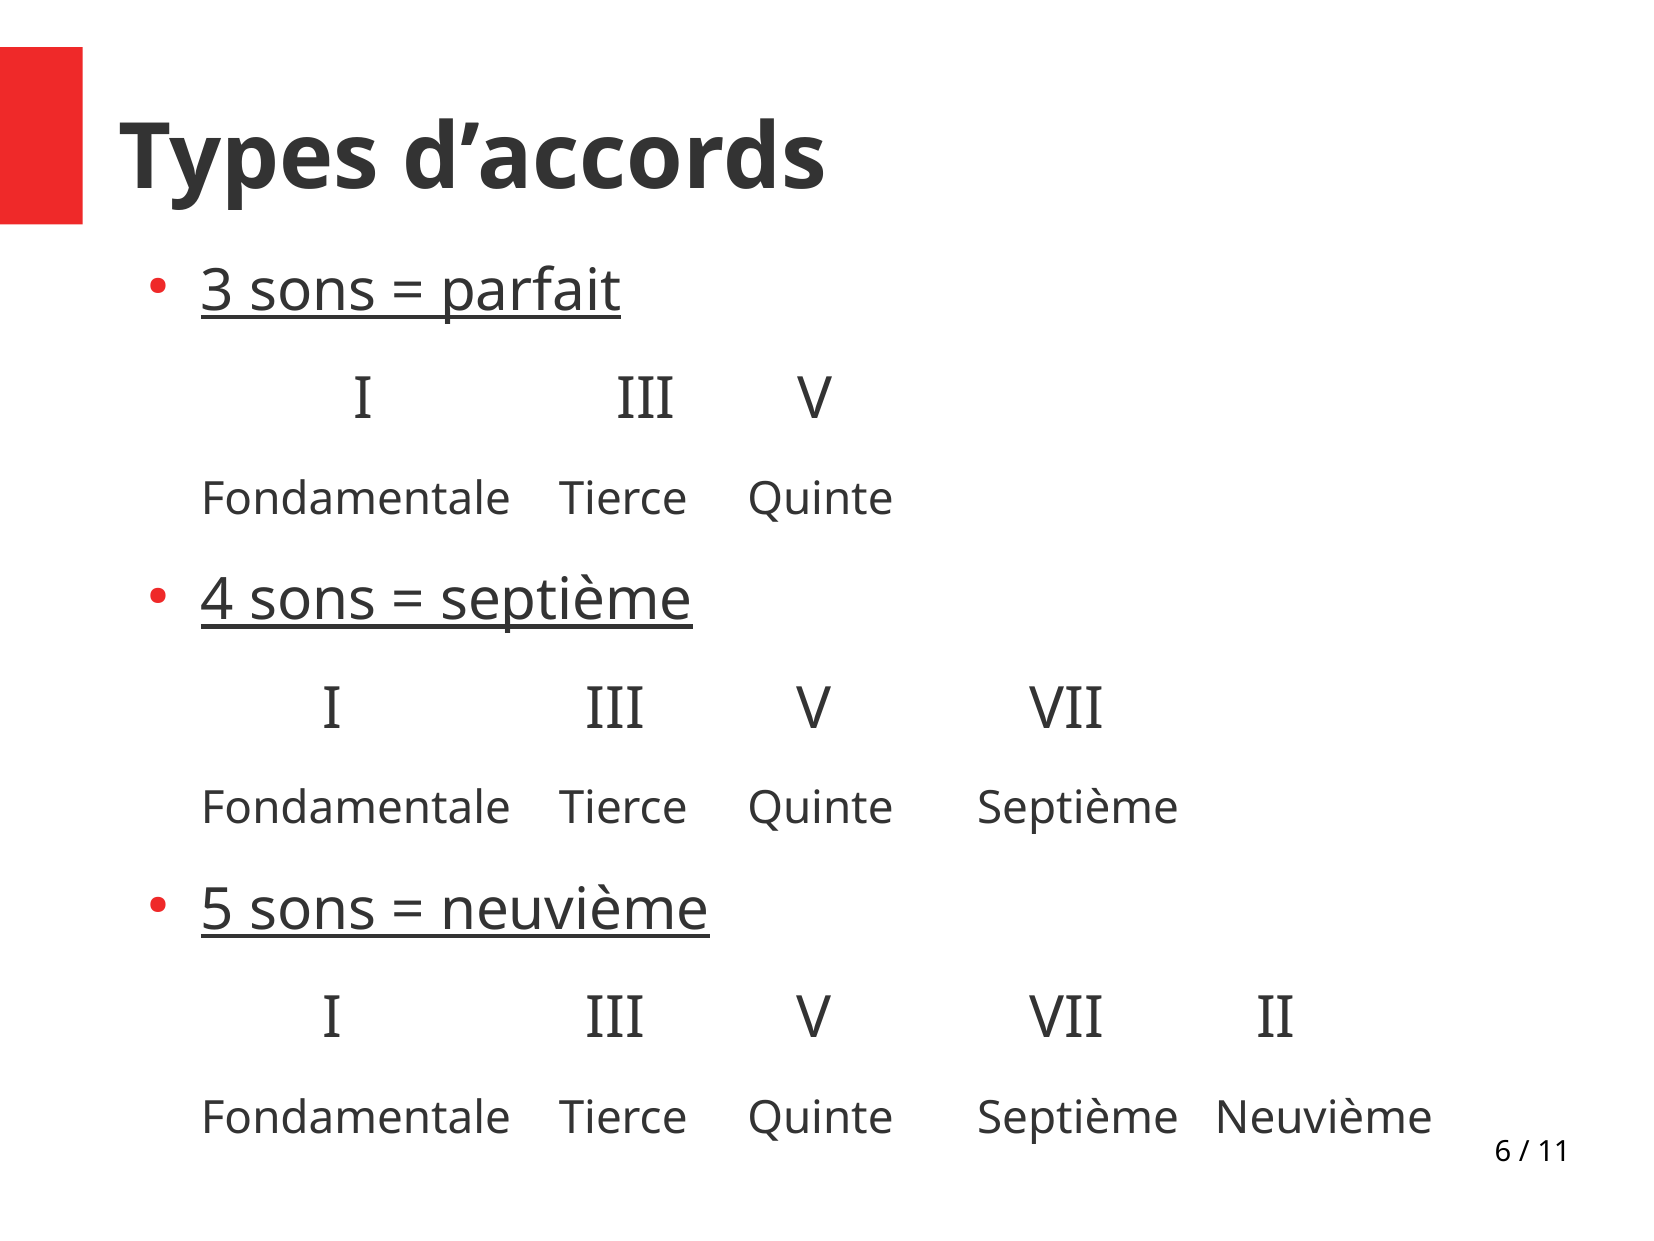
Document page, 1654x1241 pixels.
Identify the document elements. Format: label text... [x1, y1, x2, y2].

title Types d’accords [118, 49, 1571, 257]
list 3 sons = parfait I III V Fondamentale Tierce Quinte 4 sons = septième I III V VII Fondamentale Tierce Quinte Septième 5 sons = neuvième I III V VII II Fondamentale Tierce Quinte Septième Neuvième [129, 248, 1619, 1158]
